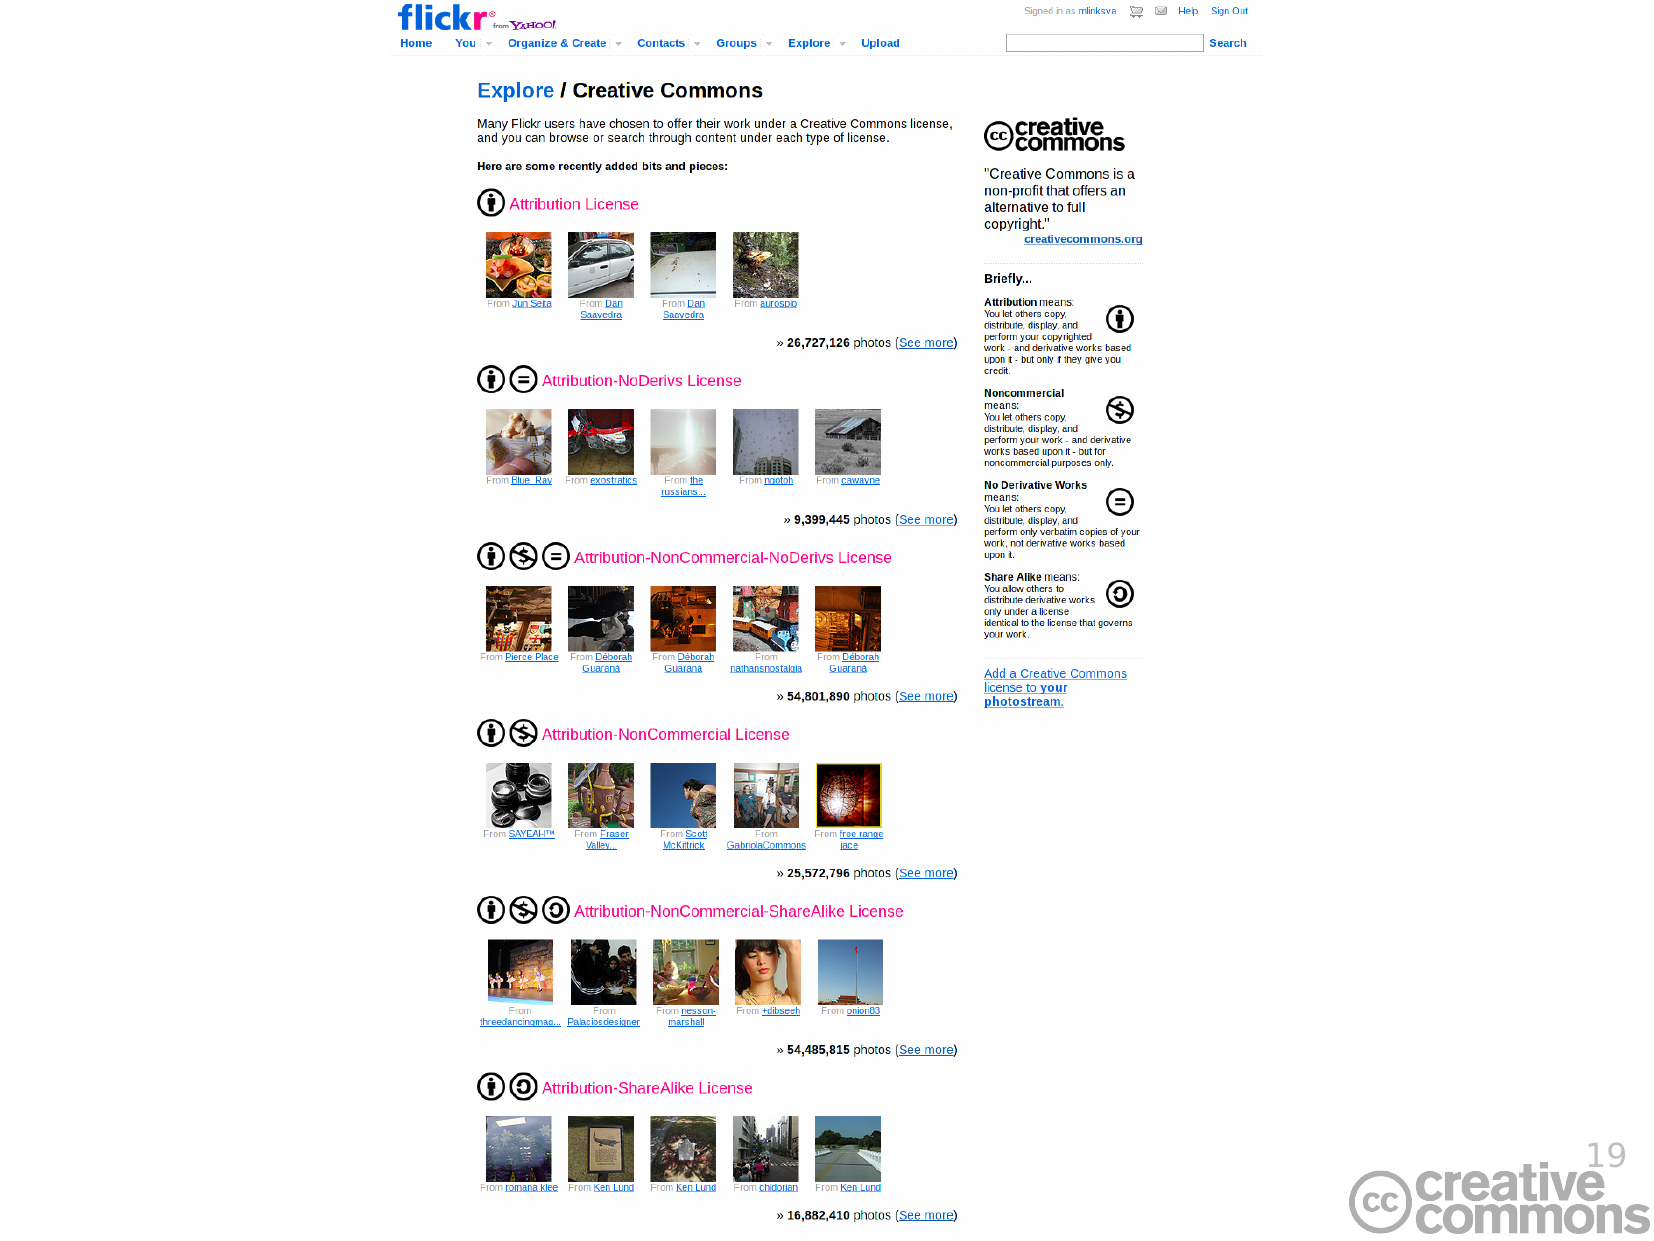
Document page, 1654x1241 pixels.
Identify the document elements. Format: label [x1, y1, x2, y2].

picture [1349, 1162, 1650, 1234]
picture [390, 0, 1263, 1241]
